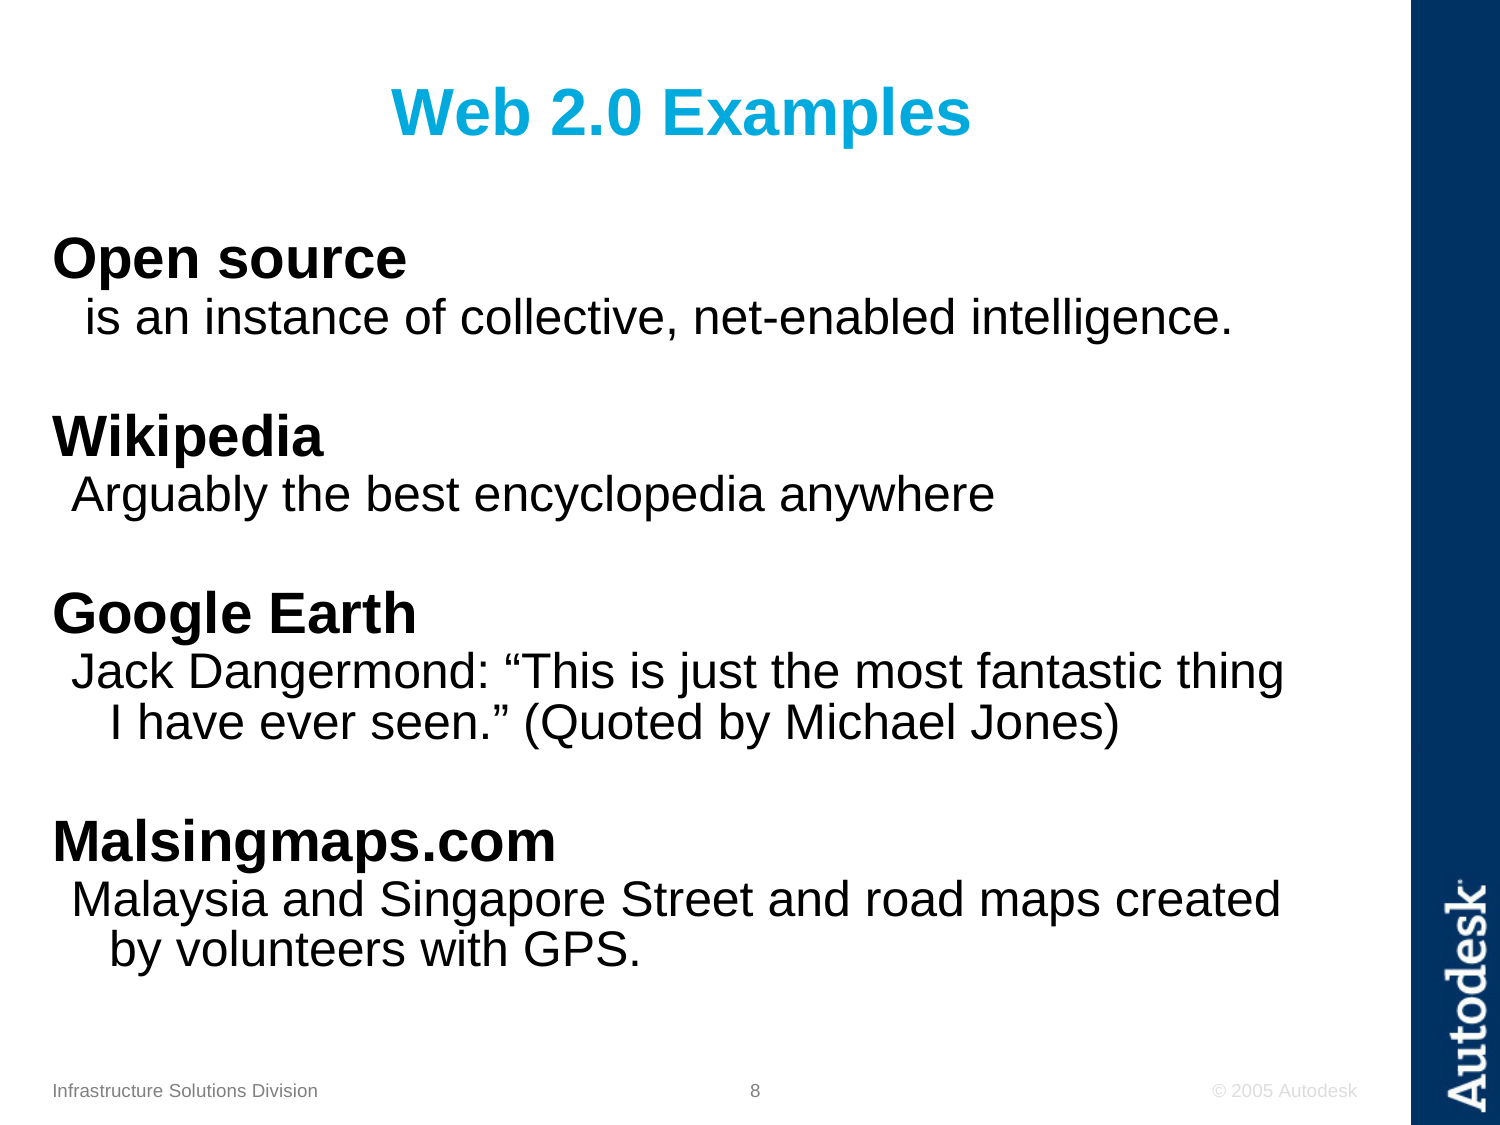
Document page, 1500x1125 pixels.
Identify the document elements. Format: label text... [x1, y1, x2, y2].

picture [1411, 0, 1500, 1125]
title Web 2.0 Examples [52, 22, 1313, 210]
list Open source is an instance of collective, net-enabled intelligence. Wikipedia Arguably the best encyclopedia anywhere Google Earth Jack Dangermond: “This is just the most fantastic thing I have ever seen.” (Quoted by Michael Jones) Malsingmaps.com Malaysia and Singapore Street and road maps created by volunteers with GPS. [52, 232, 1313, 1051]
